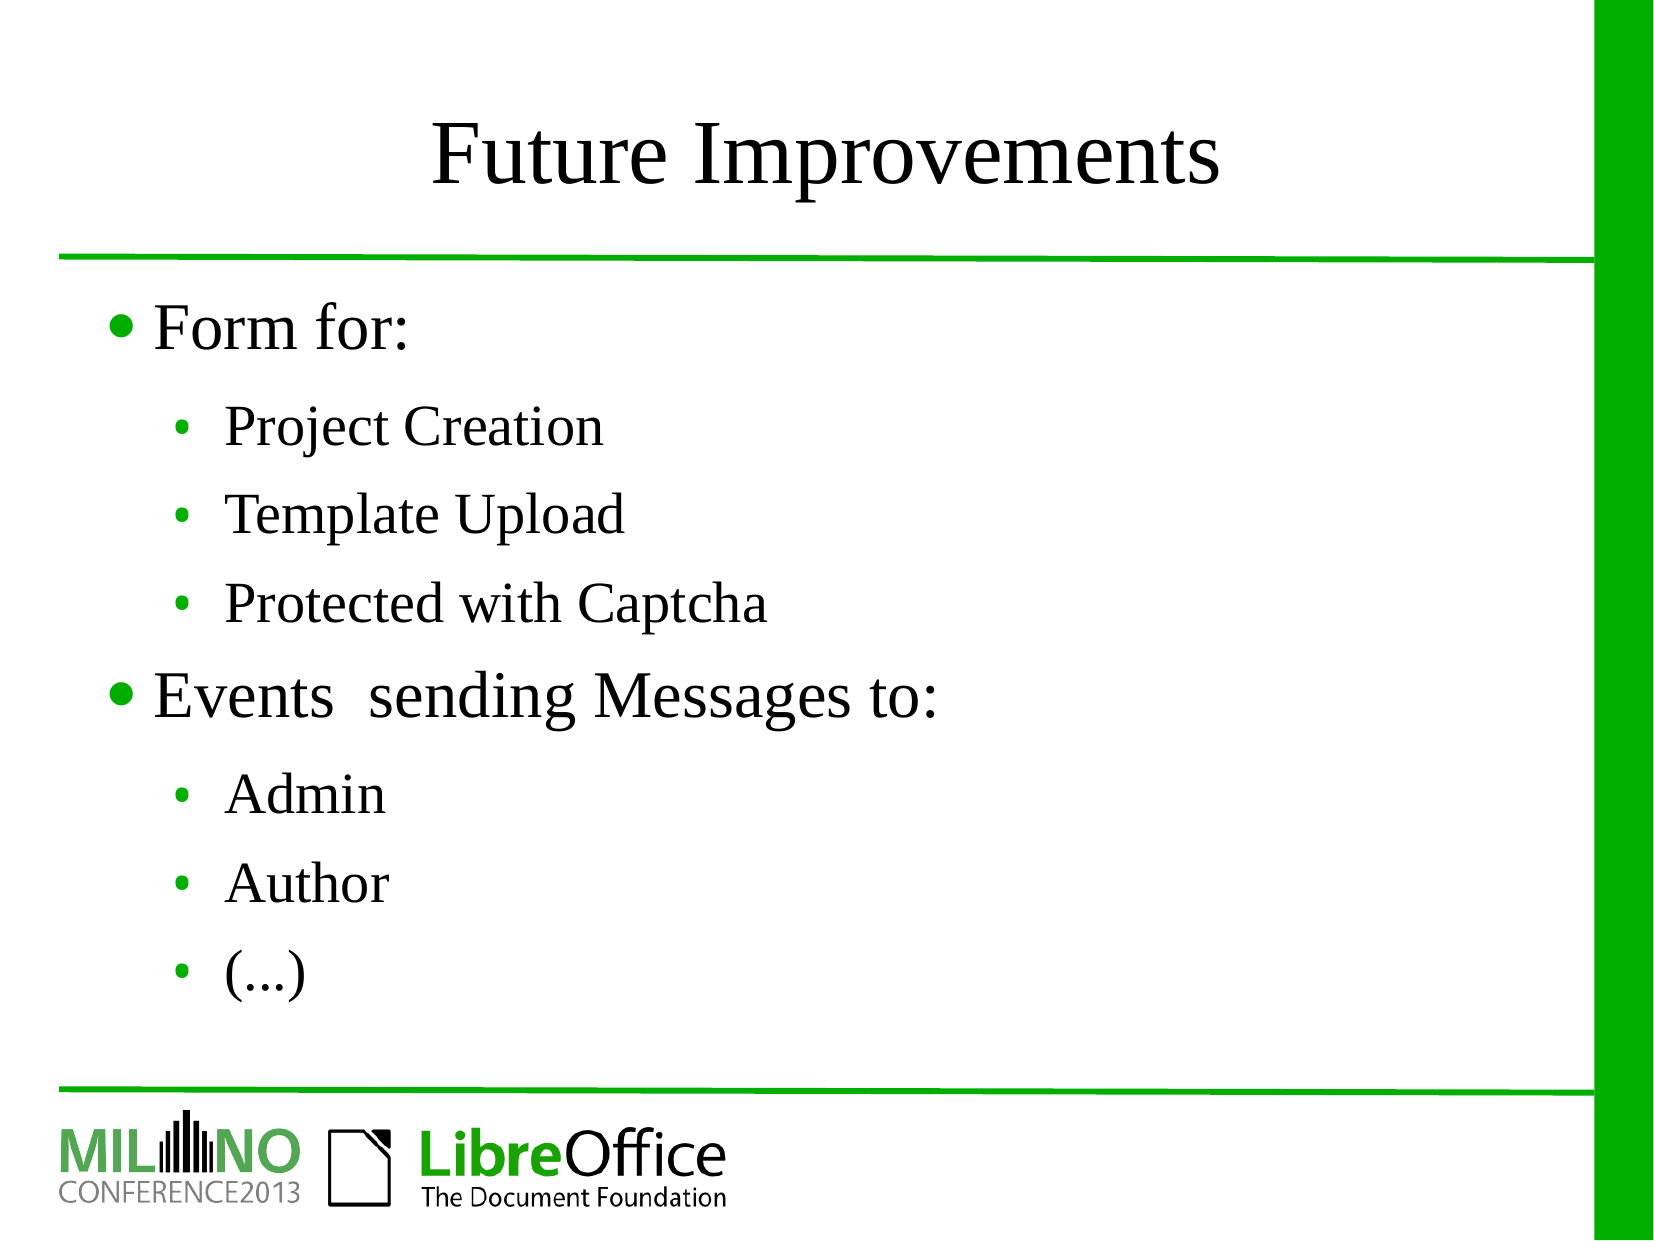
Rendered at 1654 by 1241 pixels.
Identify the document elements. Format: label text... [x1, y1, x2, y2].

picture [59, 1092, 756, 1241]
list Form for: Project Creation Template Upload Protected with Captcha Events sending Messages to: Admin Author (...) [82, 290, 1571, 1010]
title Future Improvements [82, 49, 1571, 257]
